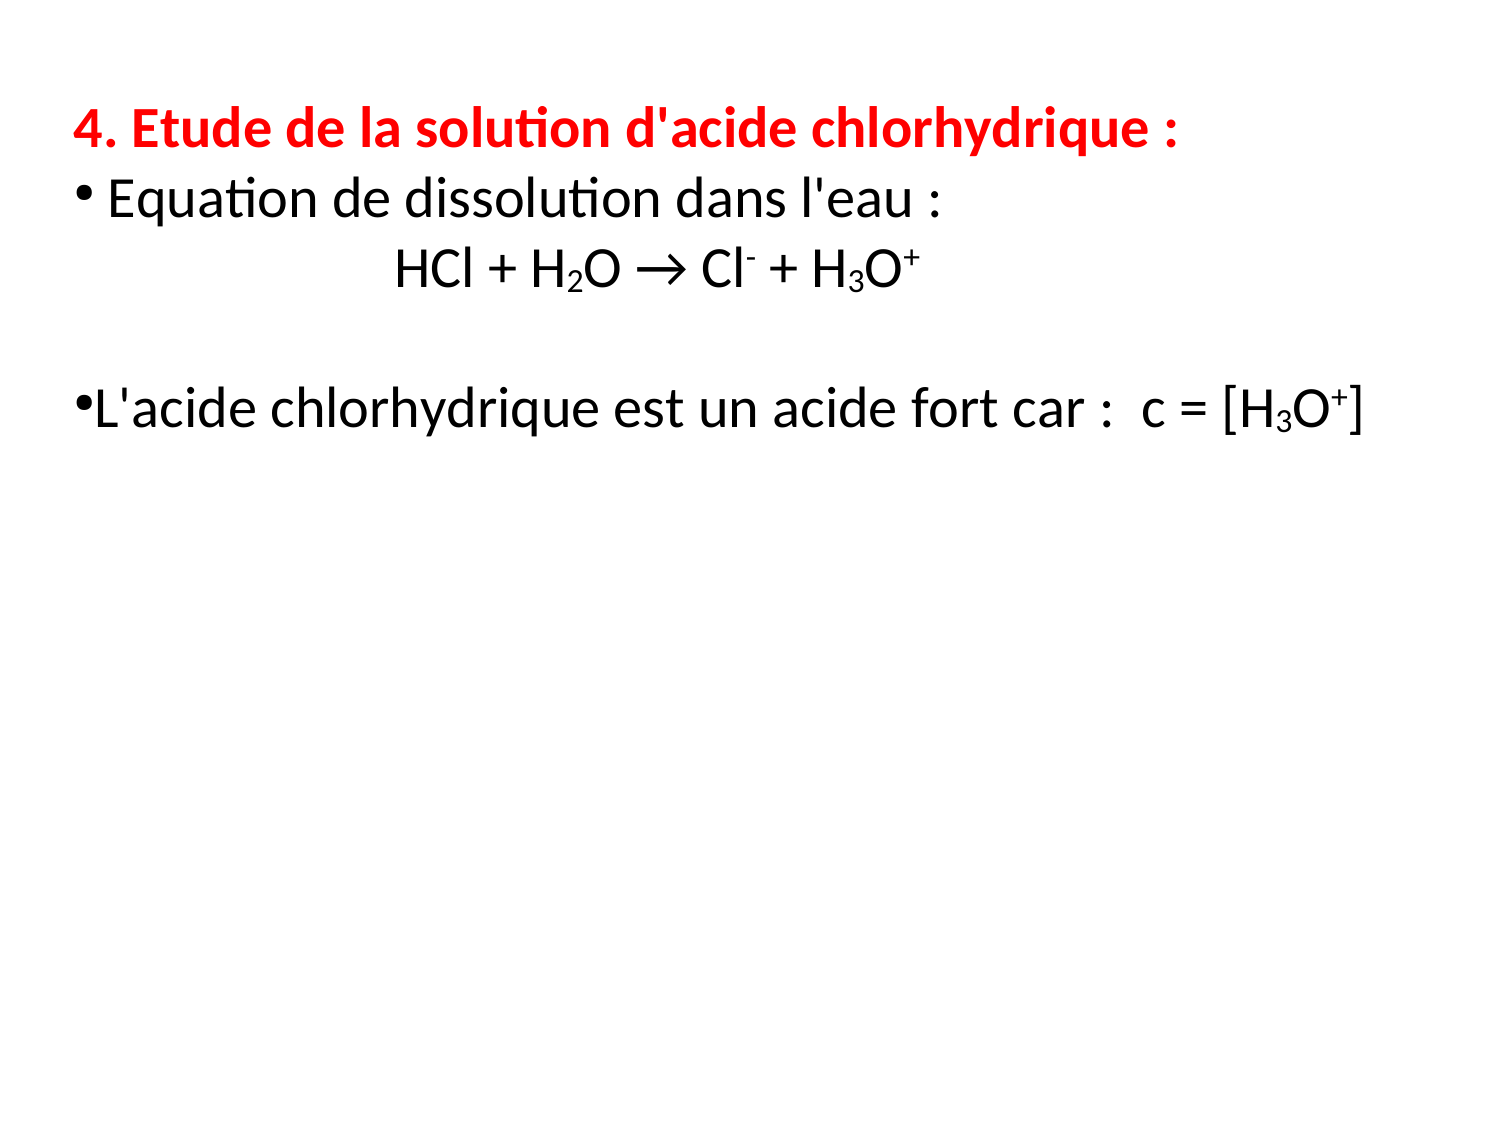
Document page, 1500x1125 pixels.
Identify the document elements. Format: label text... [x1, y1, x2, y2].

text_box 4. Etude de la solution d'acide chlorhydrique : Equation de dissolution dans l'eau : HCl + H2O → Cl- + H3O+ L'acide chlorhydrique est un acide fort car : c = [H3O+] [59, 81, 1388, 626]
